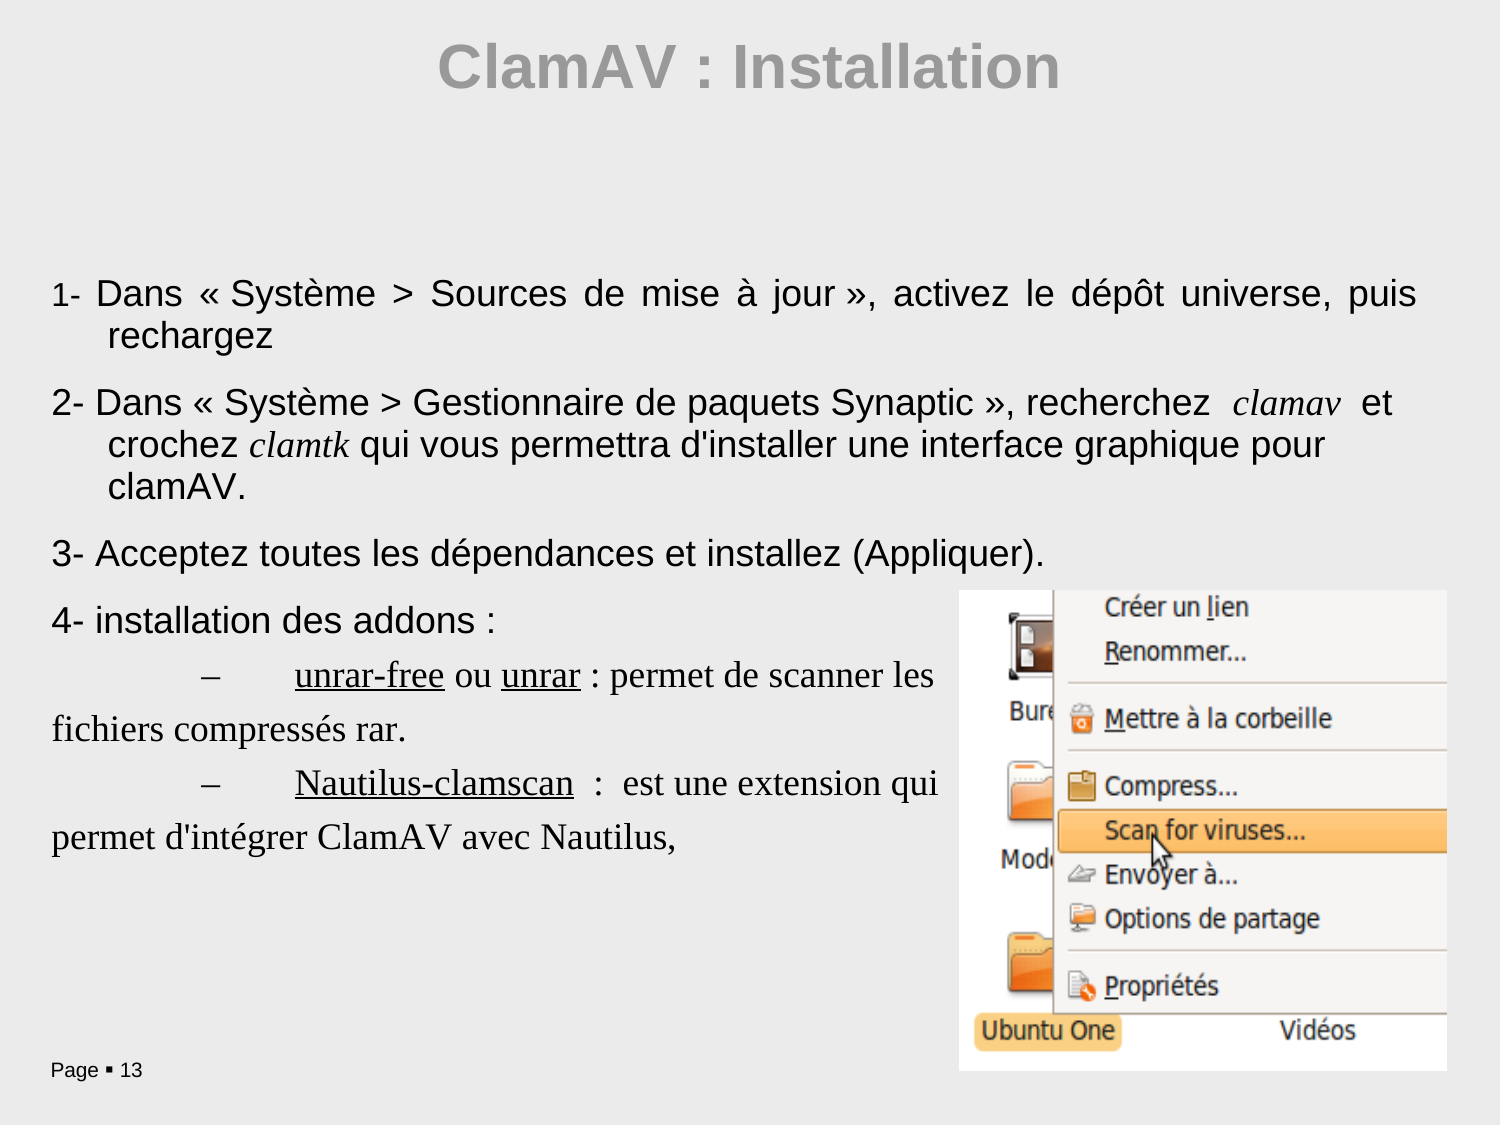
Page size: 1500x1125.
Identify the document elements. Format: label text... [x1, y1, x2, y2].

picture [959, 590, 1447, 1071]
list 1- Dans « Système > Sources de mise à jour », activez le dépôt universe, puis rechargez 2- Dans « Système > Gestionnaire de paquets Synaptic », recherchez clamav et crochez clamtk qui vous permettra d'installer une interface graphique pour clamAV. 3- Acceptez toutes les dépendances et installez (Appliquer). 4- installation des addons : unrar-free ou unrar : permet de scanner les fichiers compressés rar. Nautilus-clamscan : est une extension qui permet d'intégrer ClamAV avec Nautilus, [51, 264, 1418, 1034]
title ClamAV : Installation [51, 19, 1449, 119]
